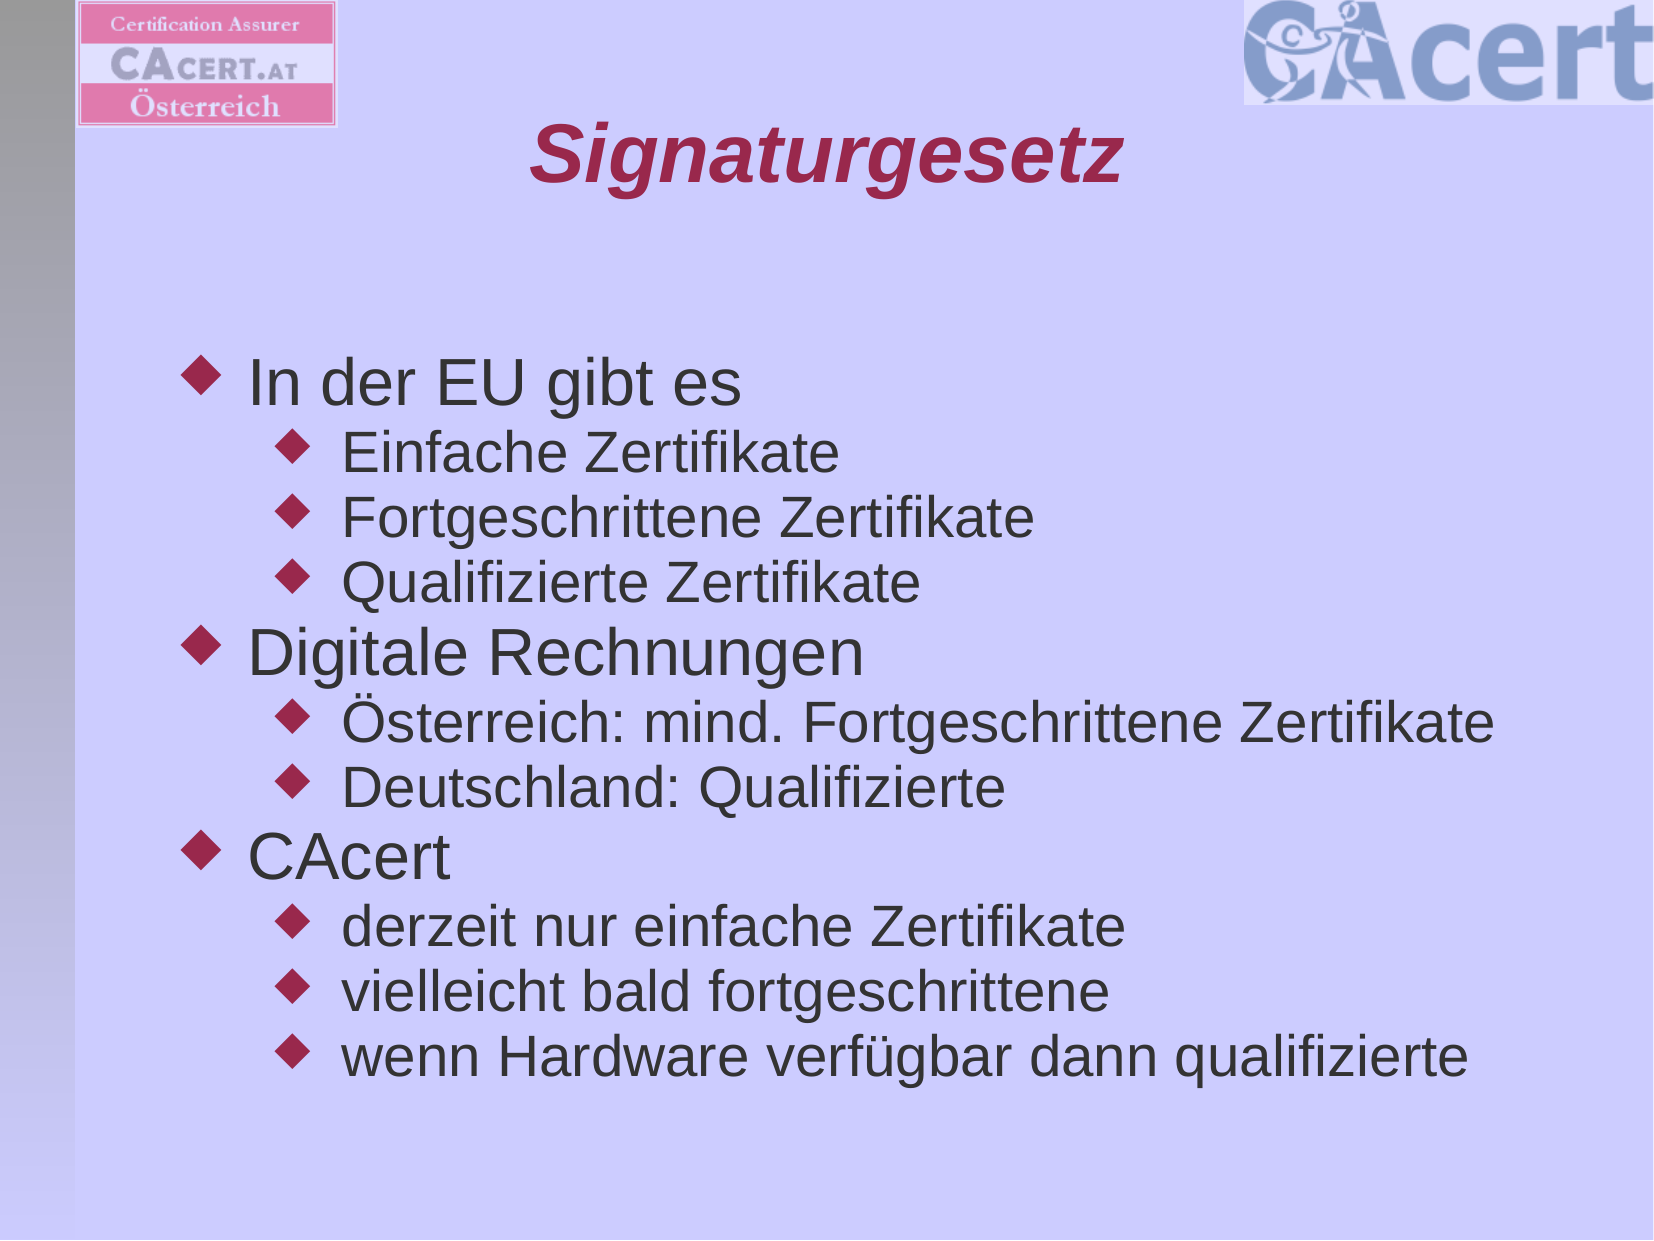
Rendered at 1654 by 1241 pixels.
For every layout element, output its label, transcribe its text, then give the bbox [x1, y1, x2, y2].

list In der EU gibt es Einfache Zertifikate Fortgeschrittene Zertifikate Qualifizierte Zertifikate Digitale Rechnungen Österreich: mind. Fortgeschrittene Zertifikate Deutschland: Qualifizierte CAcert derzeit nur einfache Zertifikate vielleicht bald fortgeschrittene wenn Hardware verfügbar dann qualifizierte [152, 344, 1534, 1127]
title Signaturgesetz [121, 49, 1534, 257]
